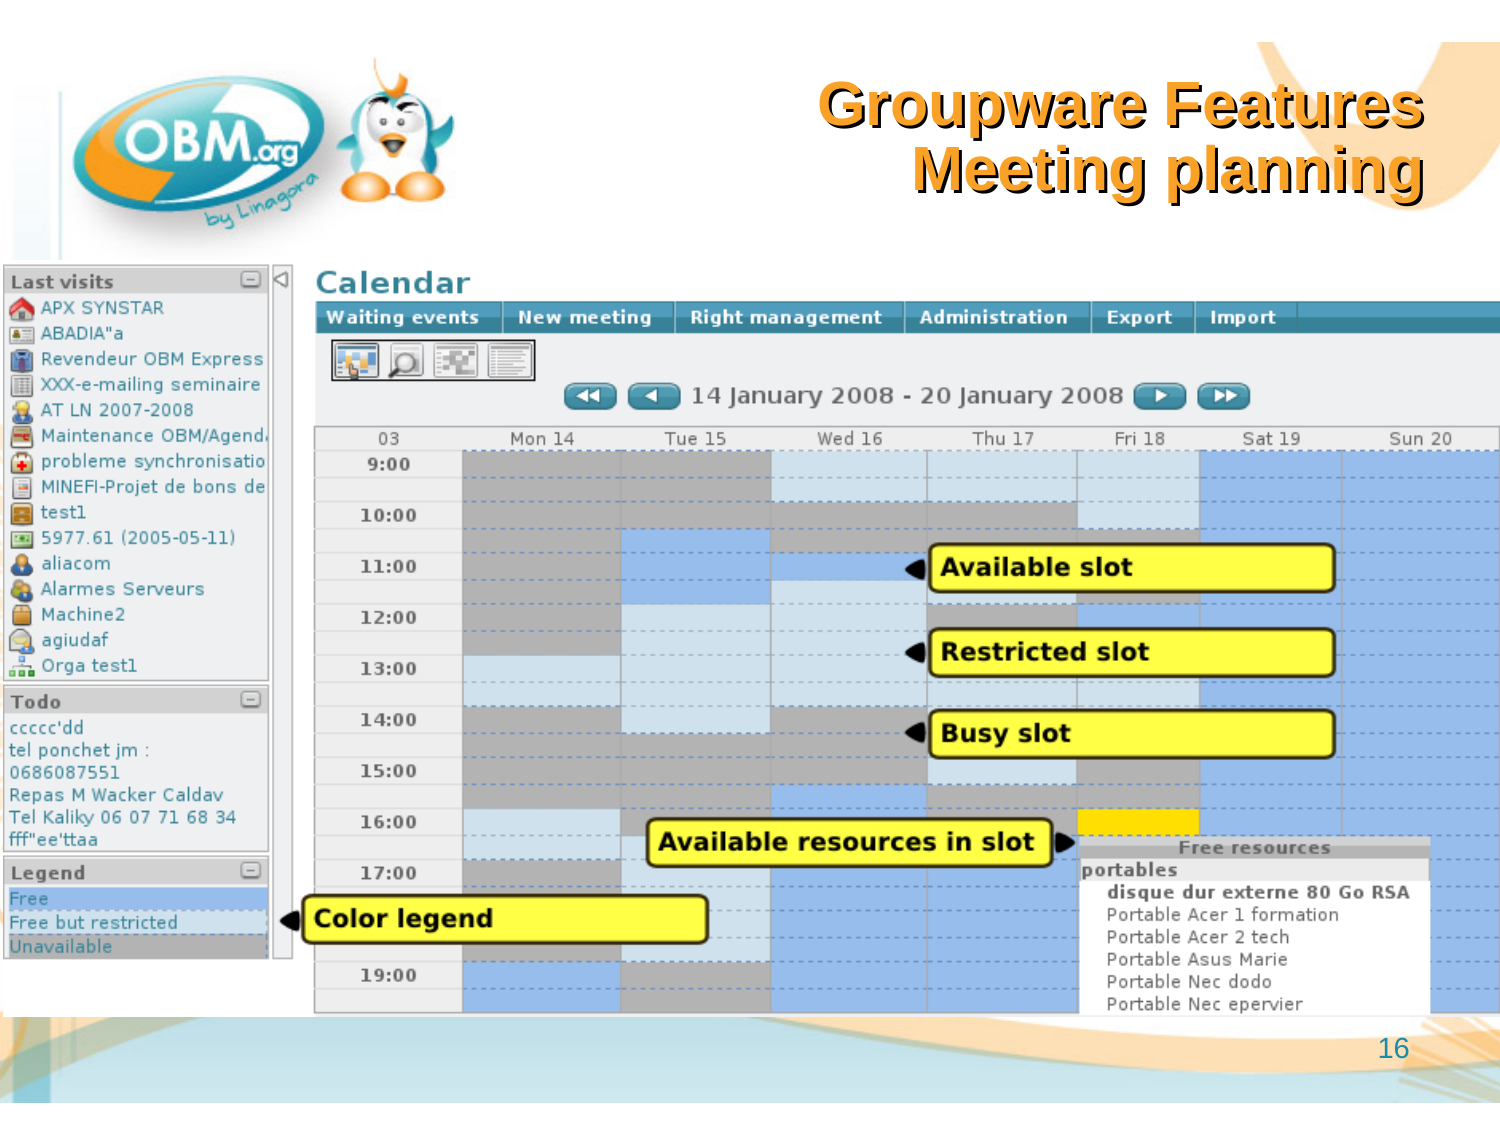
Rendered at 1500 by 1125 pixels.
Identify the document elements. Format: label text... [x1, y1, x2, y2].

title Groupware Features Meeting planning [466, 21, 1426, 257]
picture [0, 42, 1500, 1103]
